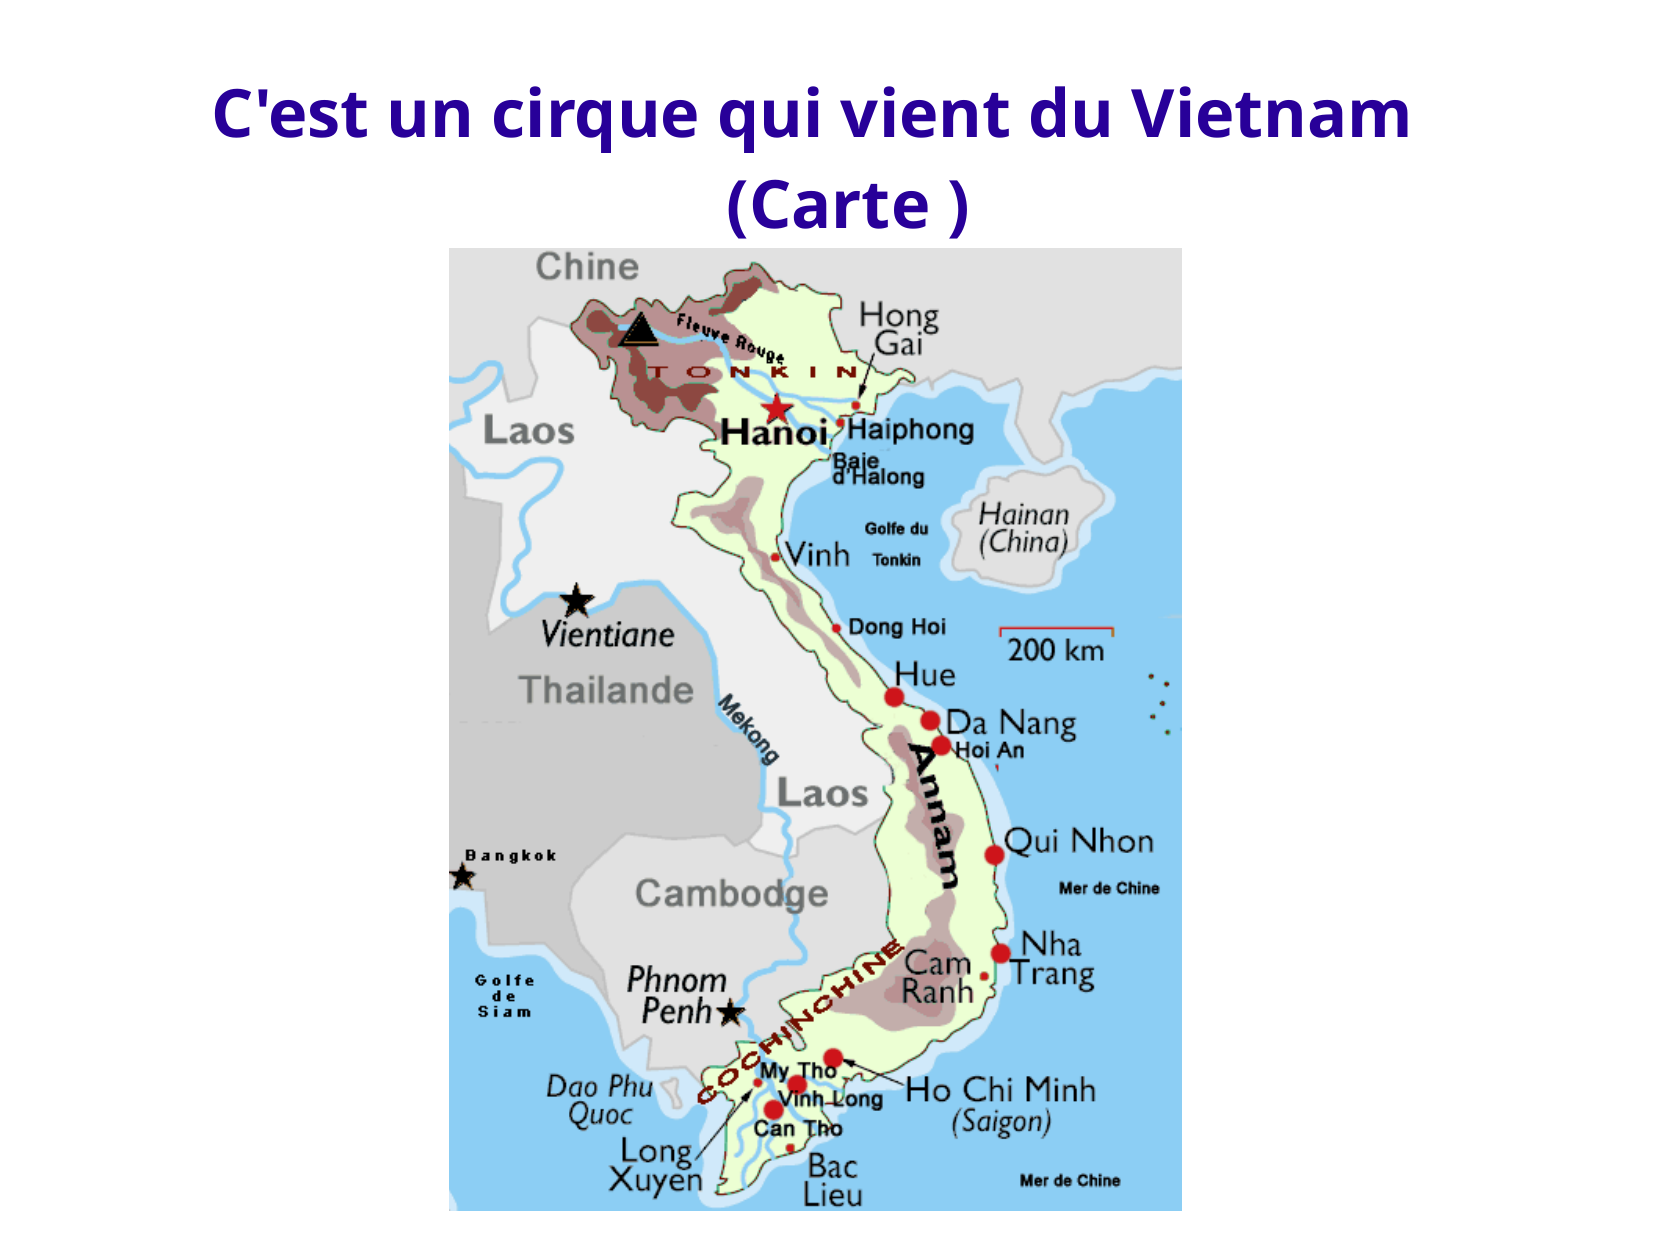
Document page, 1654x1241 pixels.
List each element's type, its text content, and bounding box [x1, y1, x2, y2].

picture [449, 260, 1182, 1211]
text_box C'est un cirque qui vient du Vietnam (Carte ) [147, 59, 1565, 260]
